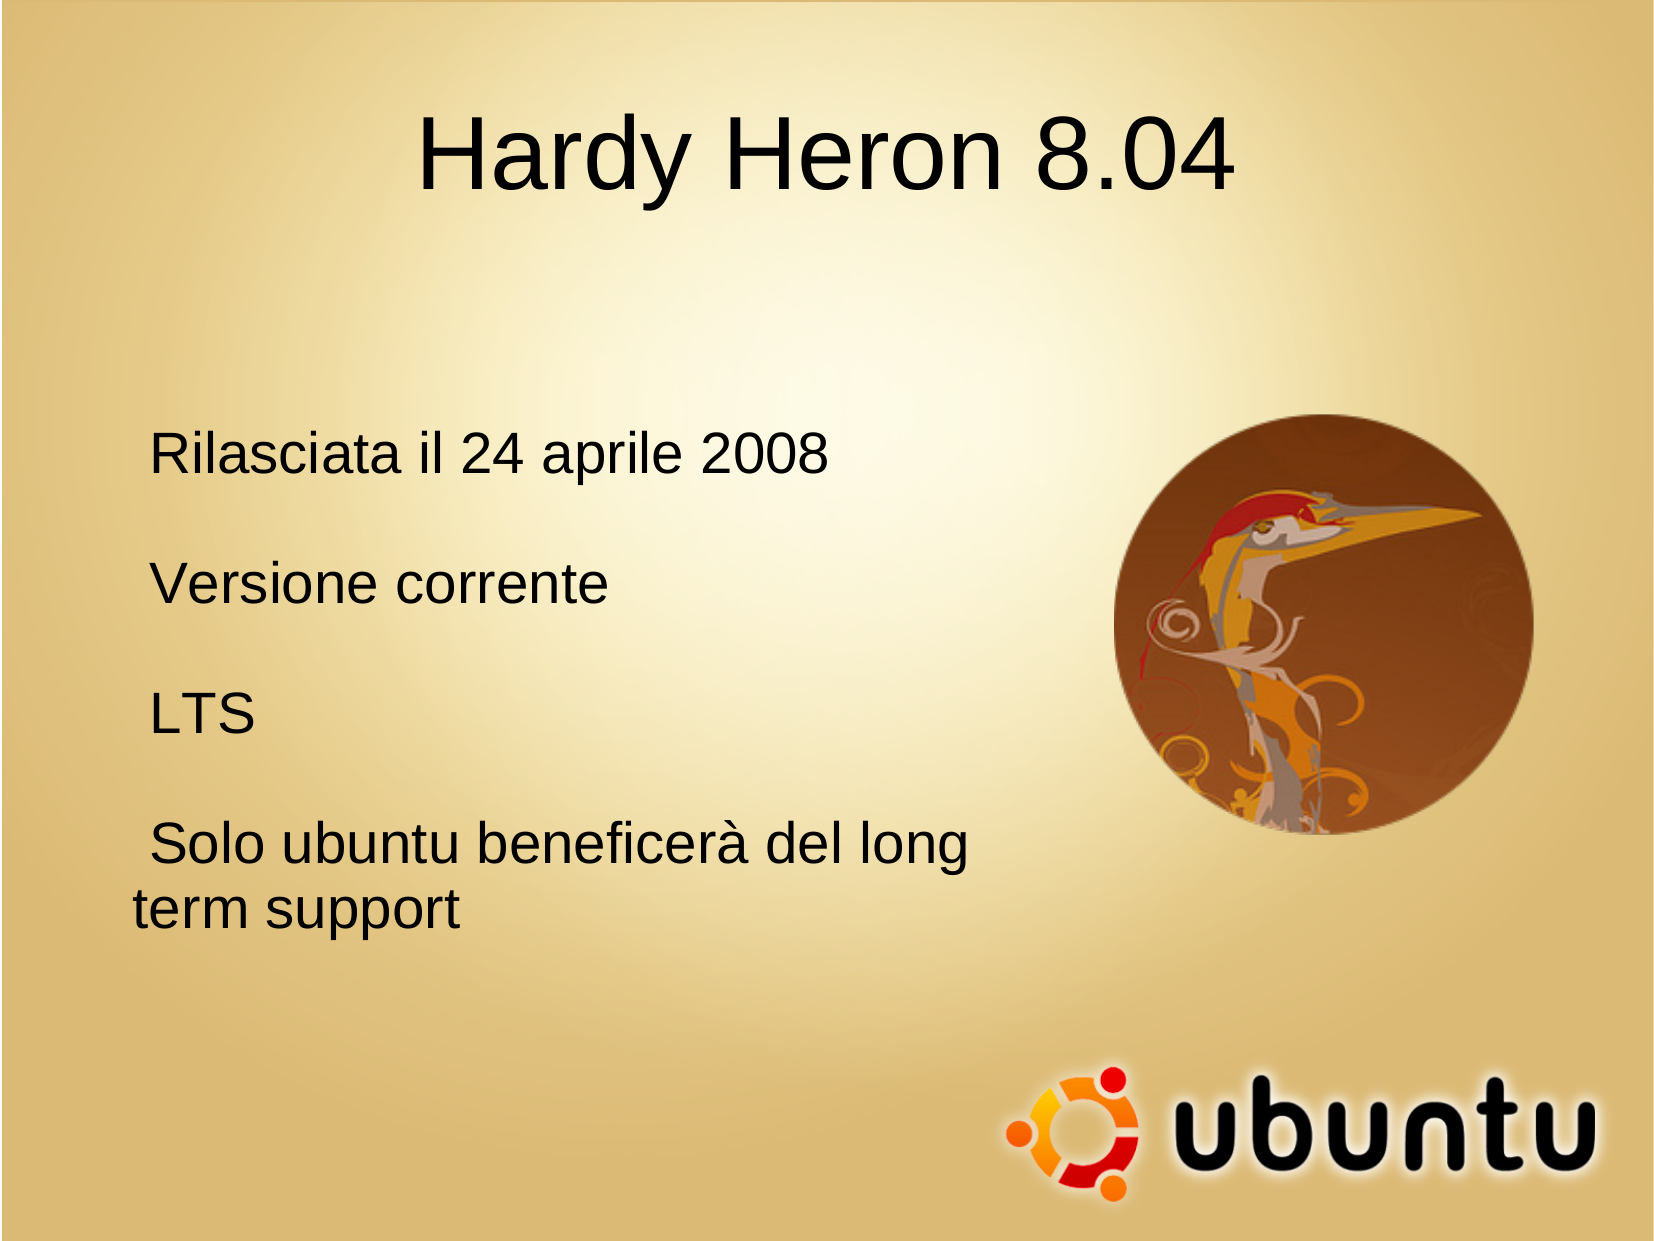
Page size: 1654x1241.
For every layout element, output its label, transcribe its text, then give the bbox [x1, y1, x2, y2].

text_box Rilasciata il 24 aprile 2008 Versione corrente LTS Solo ubuntu beneficerà del long term support [118, 413, 1093, 965]
title Hardy Heron 8.04 [82, 49, 1571, 257]
picture [2, 0, 1654, 1241]
